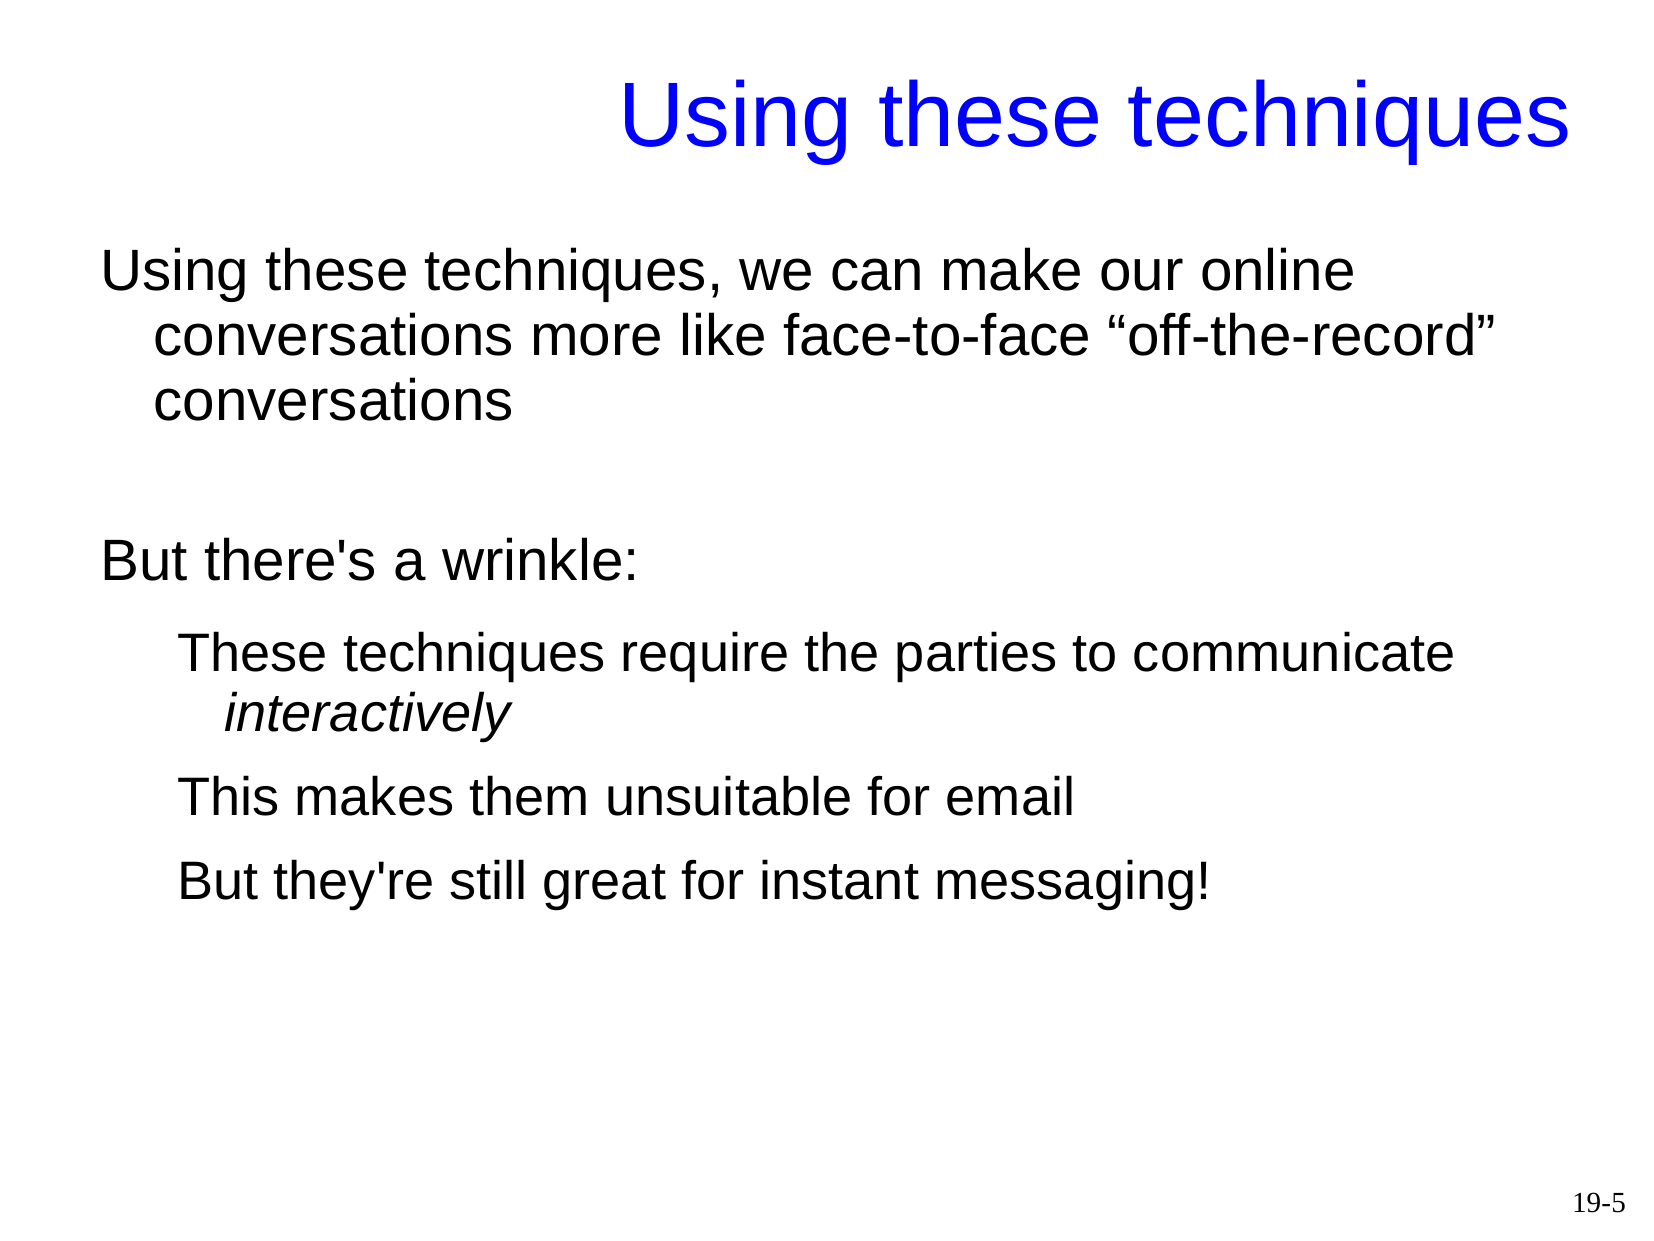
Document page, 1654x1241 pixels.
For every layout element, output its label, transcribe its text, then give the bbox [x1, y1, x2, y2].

title Using these techniques [84, 11, 1573, 219]
list Using these techniques, we can make our online conversations more like face-to-face “off-the-record” conversations But there's a wrinkle: These techniques require the parties to communicate interactively This makes them unsuitable for email But they're still great for instant messaging! [82, 237, 1571, 1171]
